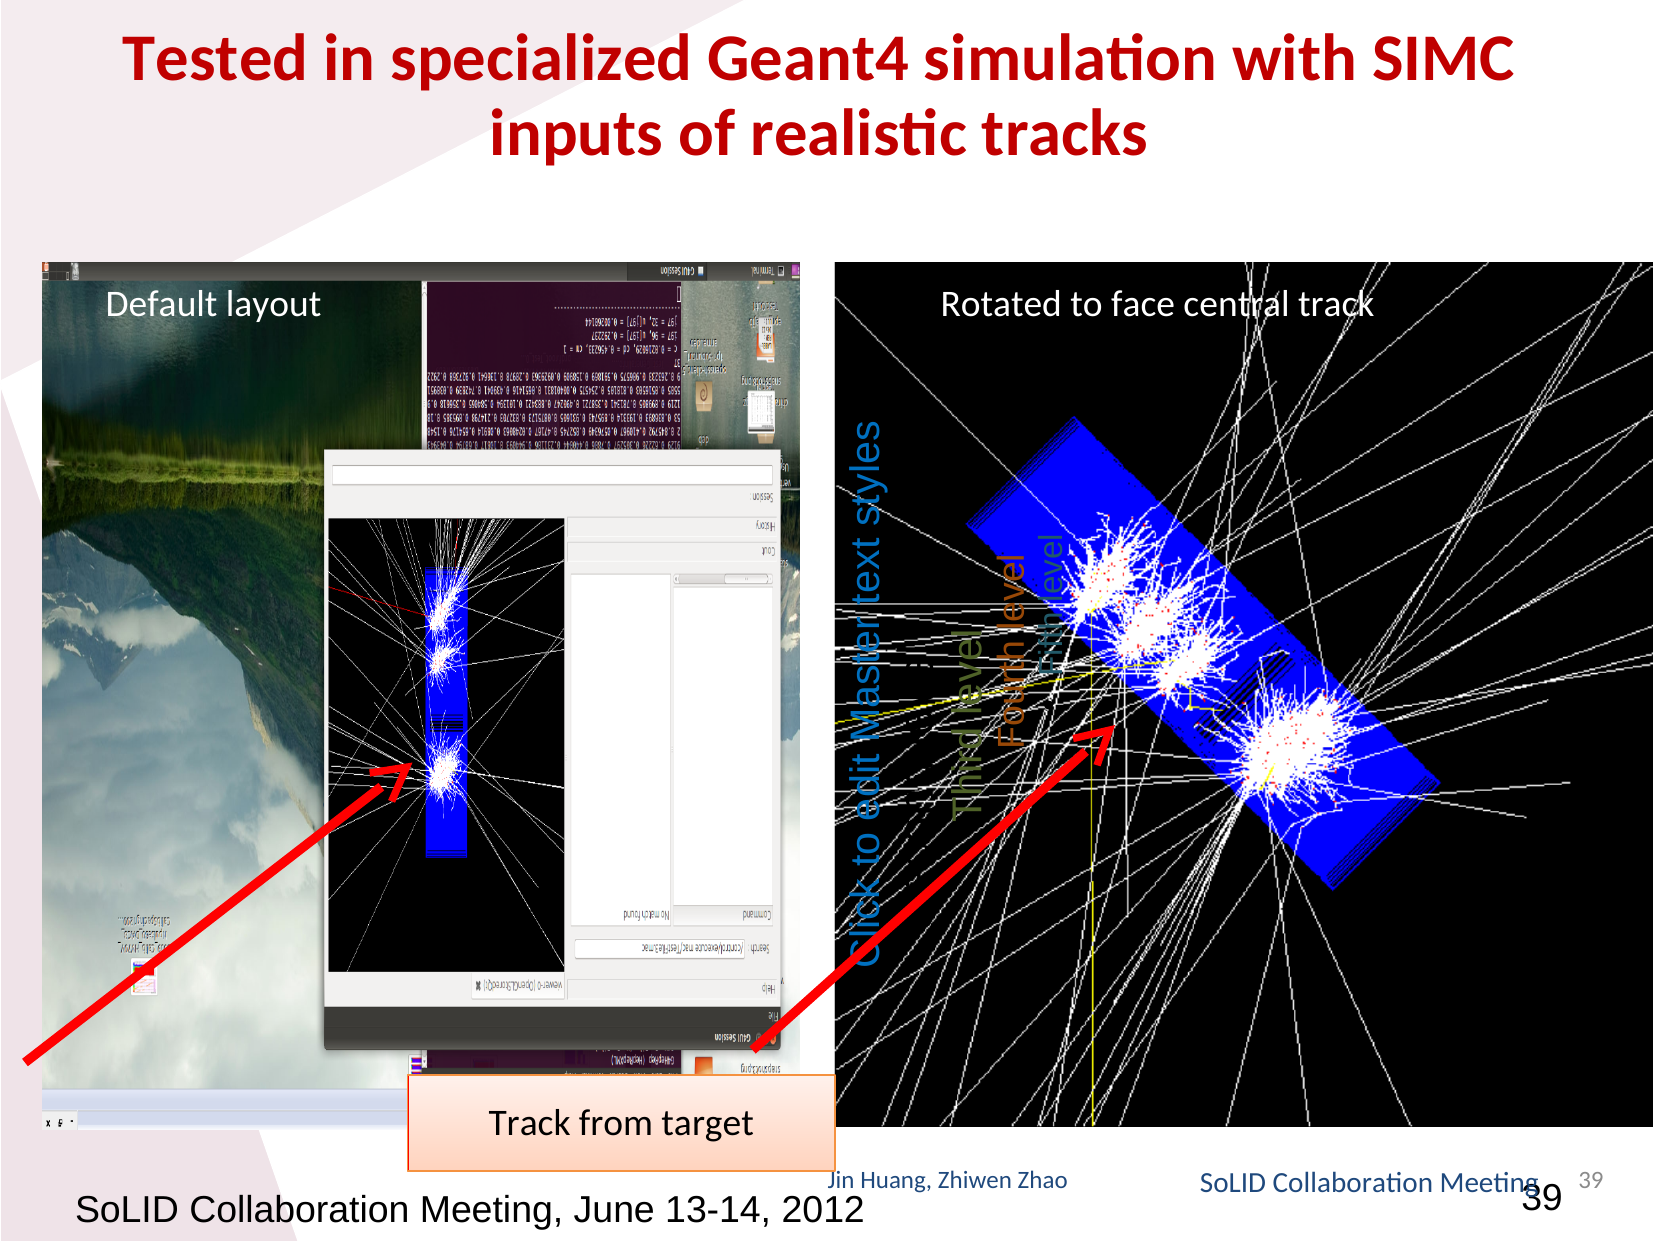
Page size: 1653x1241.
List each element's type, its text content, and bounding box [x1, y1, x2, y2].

picture [41, 261, 800, 1130]
text_box Track from target [407, 1074, 835, 1172]
text_box Rotated to face central track [925, 275, 1390, 333]
text_box Jin Huang, Zhiwen Zhao [812, 1158, 1185, 1225]
picture [834, 261, 1653, 1127]
text_box Default layout [90, 275, 337, 333]
title Tested in specialized Geant4 simulation with SIMC inputs of realistic tracks [68, 13, 1571, 152]
text_box SoLID Collaboration Meeting [1185, 1158, 1563, 1225]
text_box <number> [1563, 1158, 1630, 1225]
